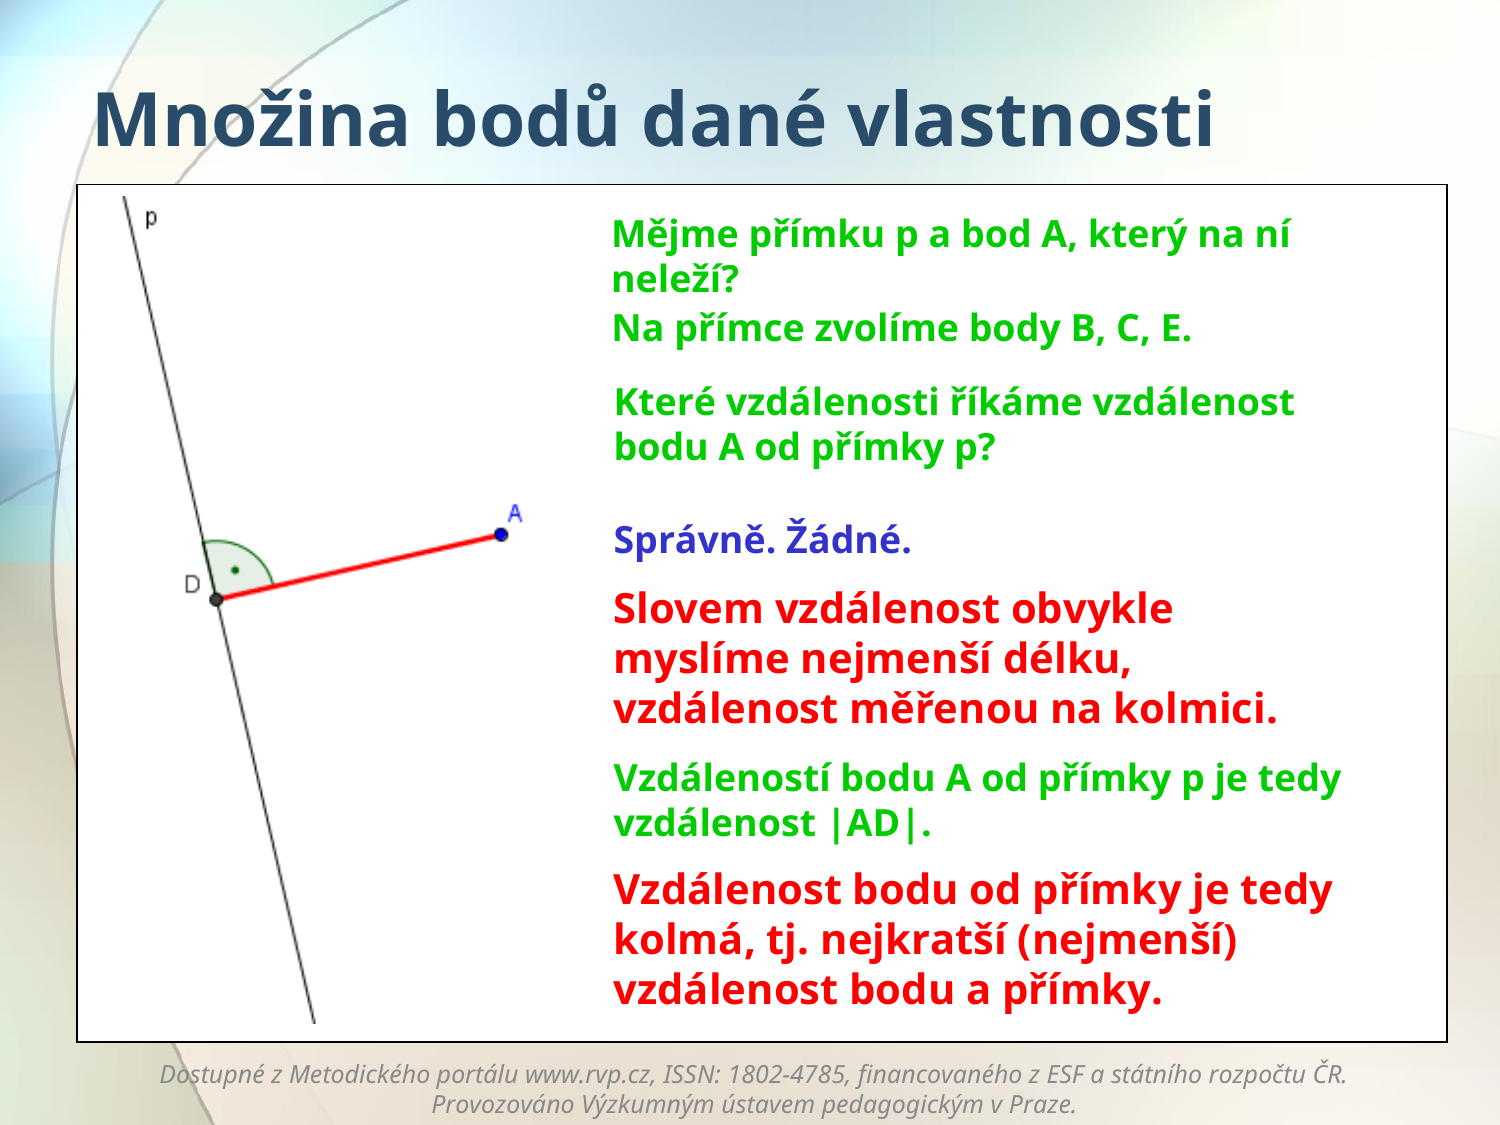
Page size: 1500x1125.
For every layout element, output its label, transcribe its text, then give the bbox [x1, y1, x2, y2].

title Množina bodů dané vlastnosti [76, 74, 1412, 177]
text_box Vzdálenost bodu od přímky je tedy kolmá, tj. nejkratší (nejmenší) vzdálenost bodu a přímky. [598, 890, 1367, 986]
text_box Na přímce zvolíme body B, C, E. [605, 278, 1412, 374]
picture [0, 0, 1500, 1125]
text_box Které vzdálenosti říkáme vzdálenost bodu A od přímky p? [605, 375, 1367, 471]
text_box Mějme přímku p a bod A, který na ní neleží? [605, 207, 1436, 303]
text_box [76, 184, 1447, 1042]
text_box Vzdáleností bodu A od přímky p je tedy vzdálenost |AD|. [605, 751, 1367, 847]
text_box Správně. Žádné. [605, 491, 1367, 587]
text_box Slovem vzdálenost obvykle myslíme nejmenší délku, vzdálenost měřenou na kolmici. [605, 609, 1367, 705]
